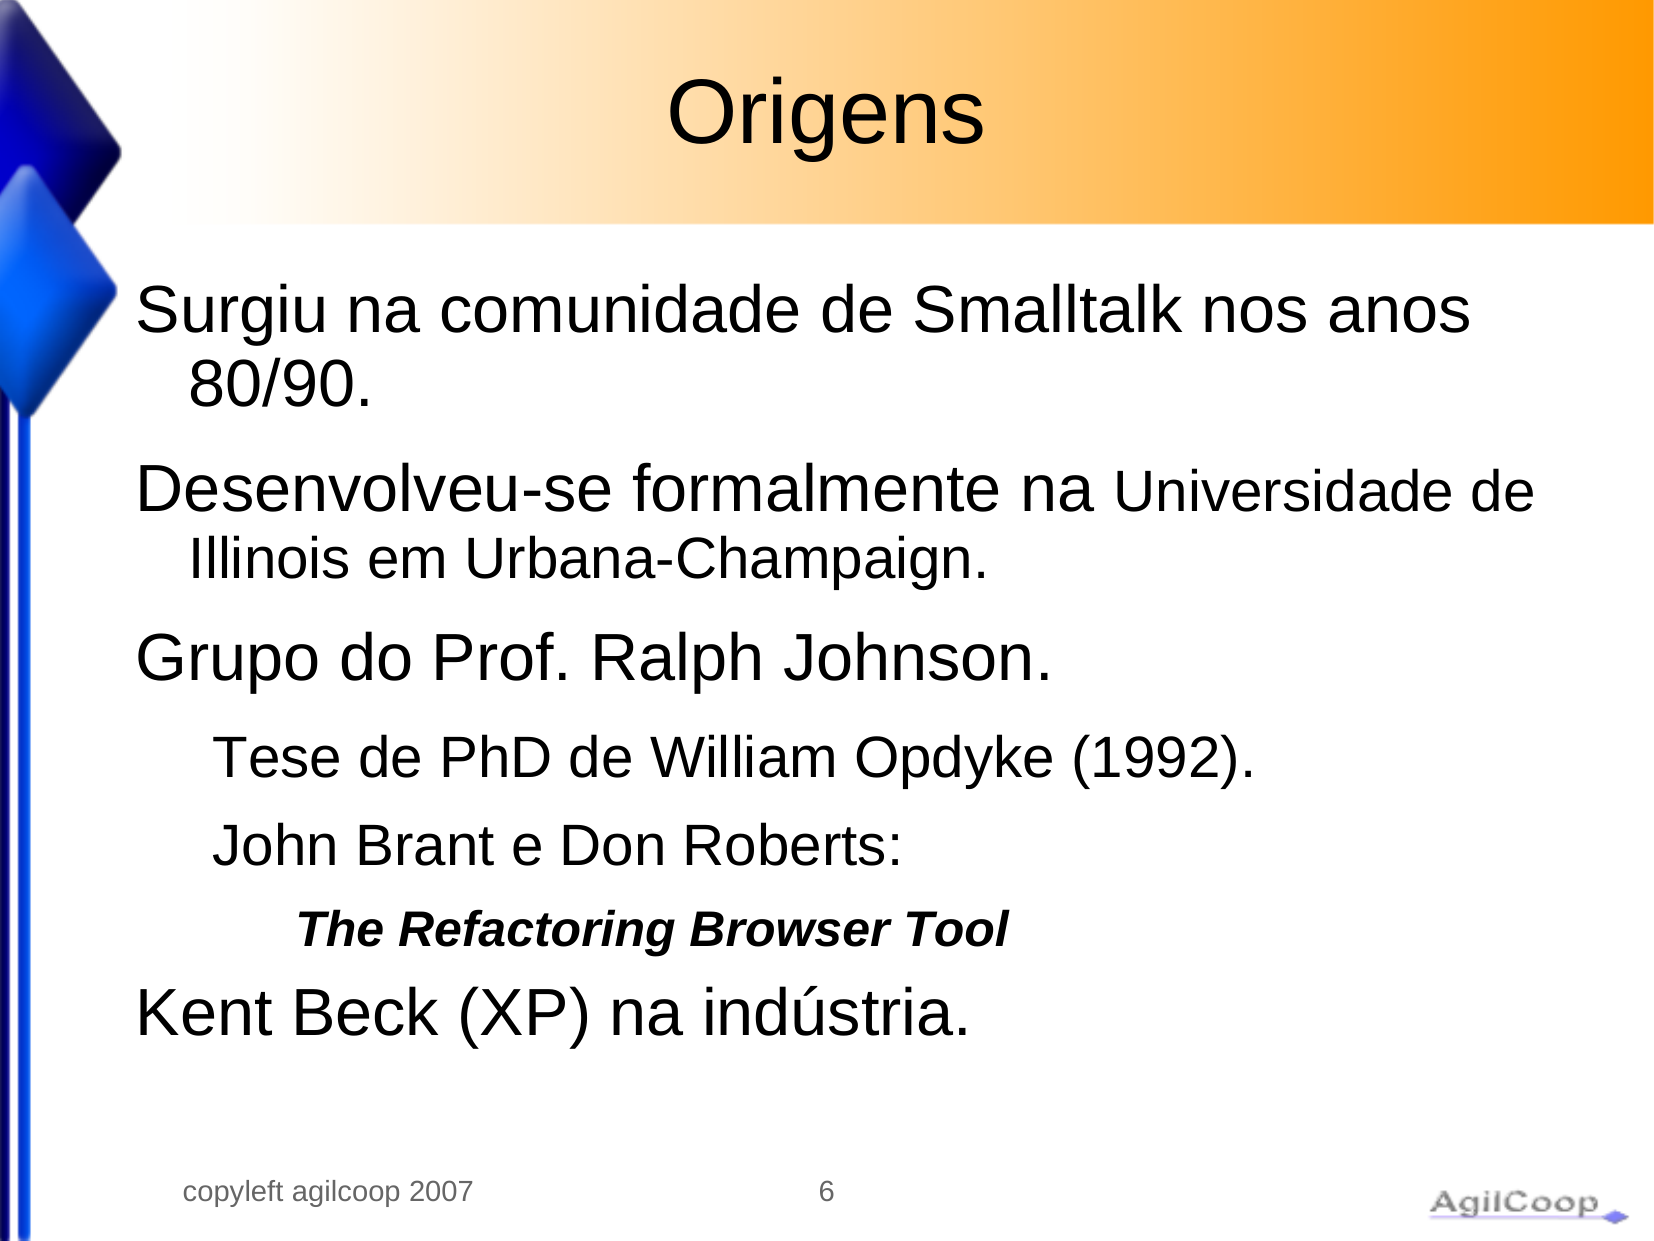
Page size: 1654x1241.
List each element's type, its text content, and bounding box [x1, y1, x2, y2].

title Origens [82, 8, 1571, 216]
picture [0, 0, 1654, 1241]
list Surgiu na comunidade de Smalltalk nos anos 80/90. Desenvolveu-se formalmente na Universidade de Illinois em Urbana-Champaign. Grupo do Prof. Ralph Johnson. Tese de PhD de William Opdyke (1992). John Brant e Don Roberts: The Refactoring Browser Tool Kent Beck (XP) na indústria. [118, 271, 1607, 1108]
